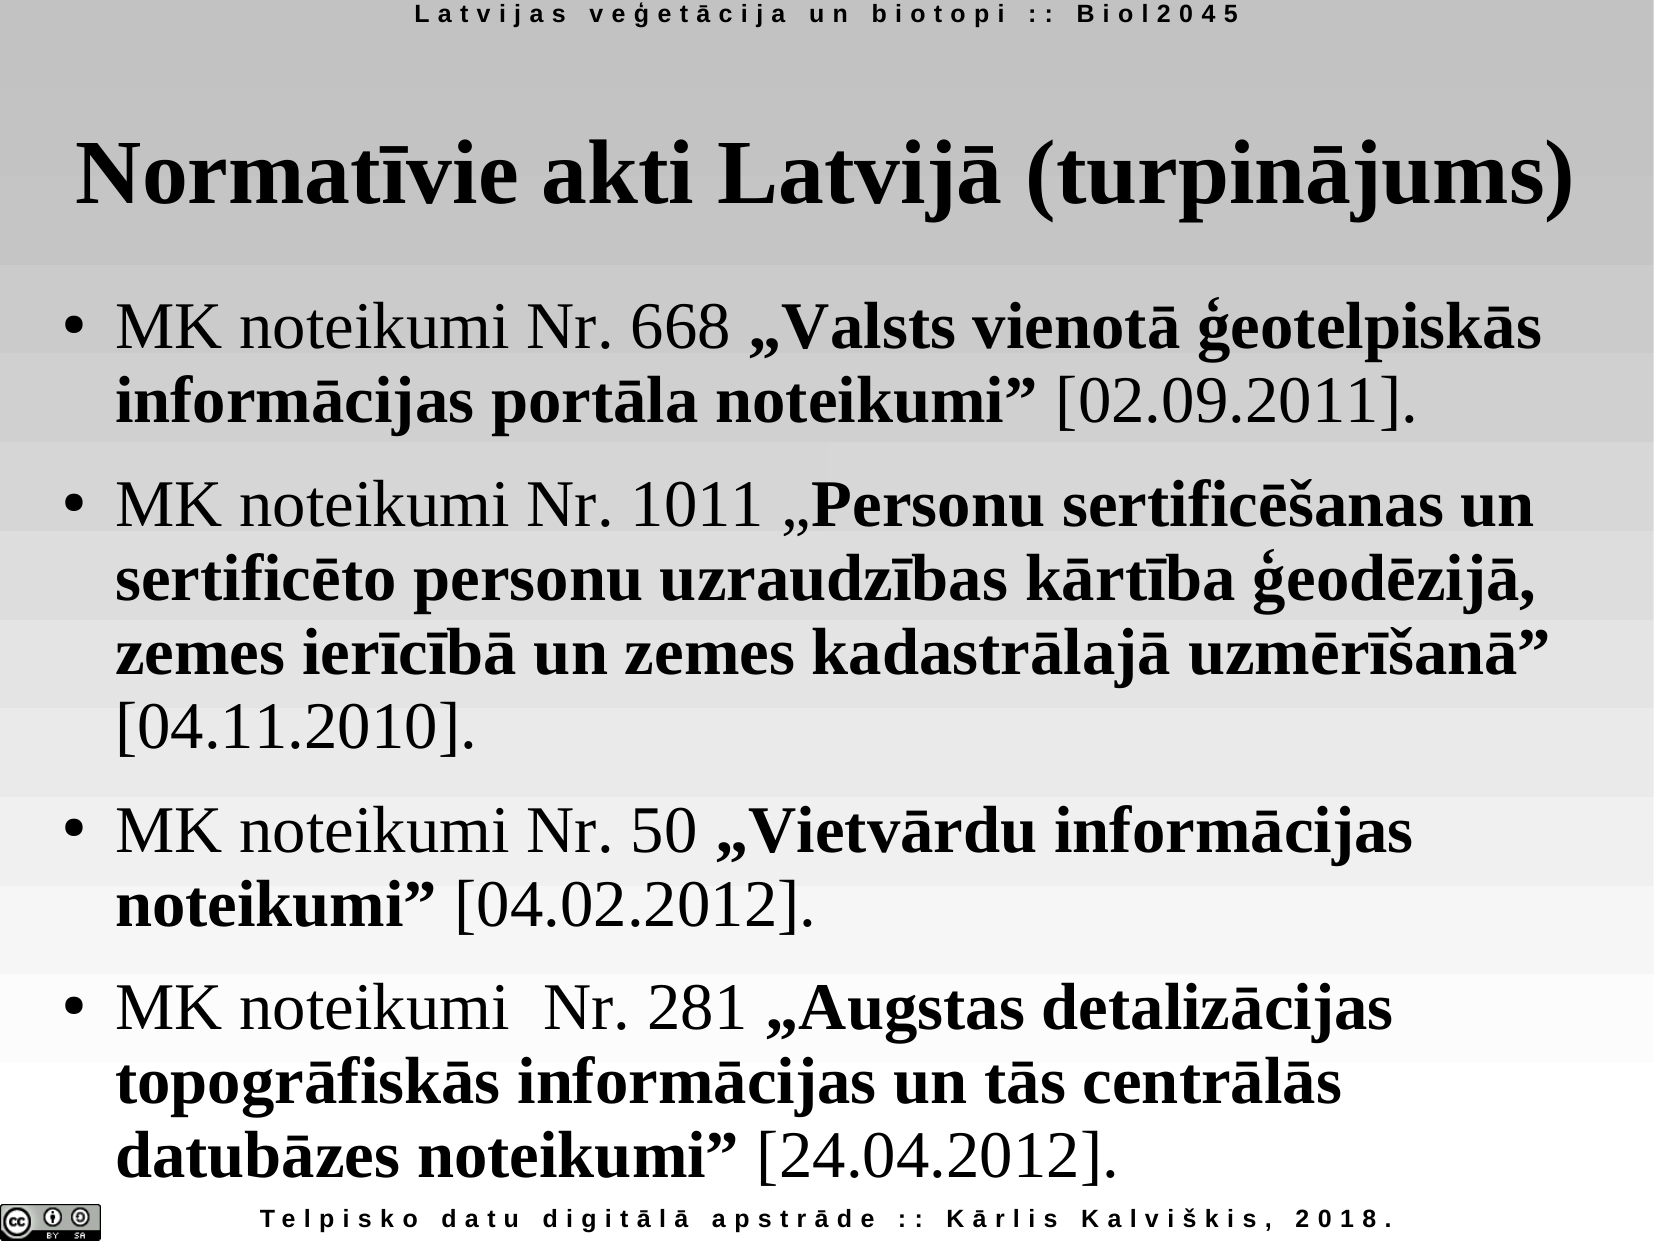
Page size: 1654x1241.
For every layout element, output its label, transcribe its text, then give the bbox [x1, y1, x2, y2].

list MK noteikumi Nr. 668 „Valsts vienotā ģeotelpiskās informācijas portāla noteikumi” [02.09.2011]. MK noteikumi Nr. 1011 „Personu sertificēšanas un sertificēto personu uzraudzības kārtība ģeodēzijā, zemes ierīcībā un zemes kadastrālajā uzmērīšanā” [04.11.2010]. MK noteikumi Nr. 50 „Vietvārdu informācijas noteikumi” [04.02.2012]. MK noteikumi Nr. 281 „Augstas detalizācijas topogrāfiskās informācijas un tās centrālās datubāzes noteikumi” [24.04.2012]. [44, 289, 1610, 1135]
title Normatīvie akti Latvijā (turpinājums) [29, 49, 1625, 296]
picture [0, 0, 1654, 1241]
